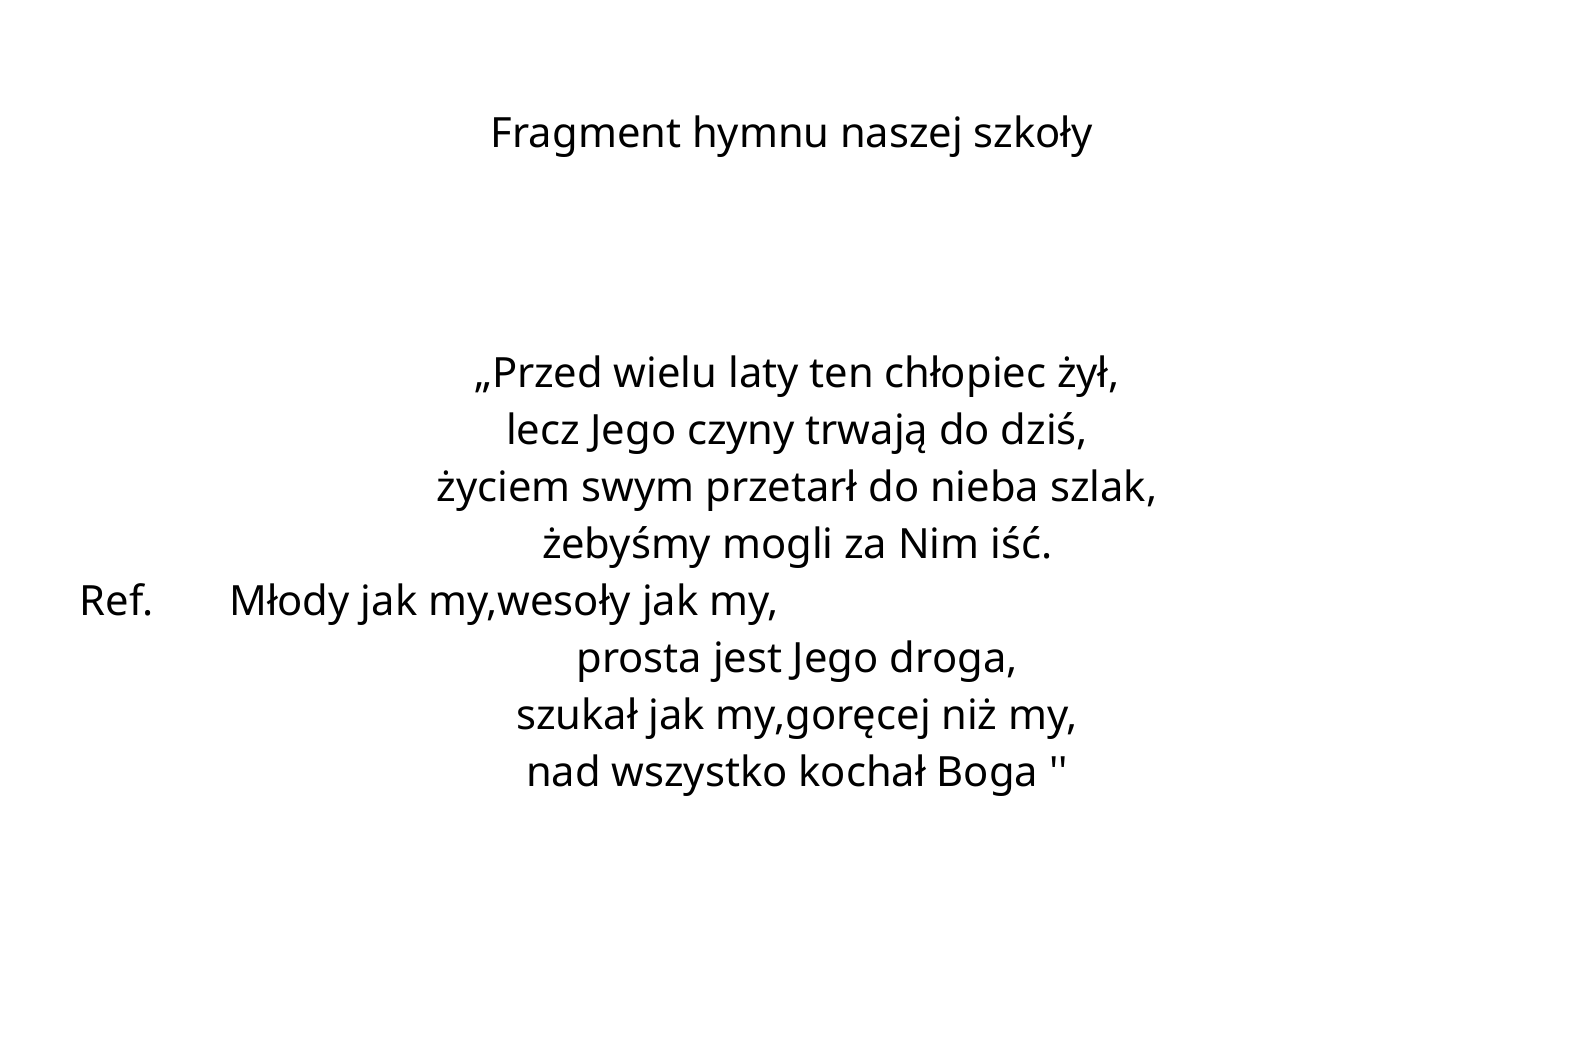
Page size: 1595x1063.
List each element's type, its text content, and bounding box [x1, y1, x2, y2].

title Fragment hymnu naszej szkoły [79, 49, 1515, 213]
subtitle „Przed wielu laty ten chłopiec żył, lecz Jego czyny trwają do dziś, życiem swym przetarł do nieba szlak, żebyśmy mogli za Nim iść. Ref. Młody jak my,wesoły jak my, prosta jest Jego droga, szukał jak my,goręcej niż my, nad wszystko kochał Boga '' [79, 256, 1515, 943]
